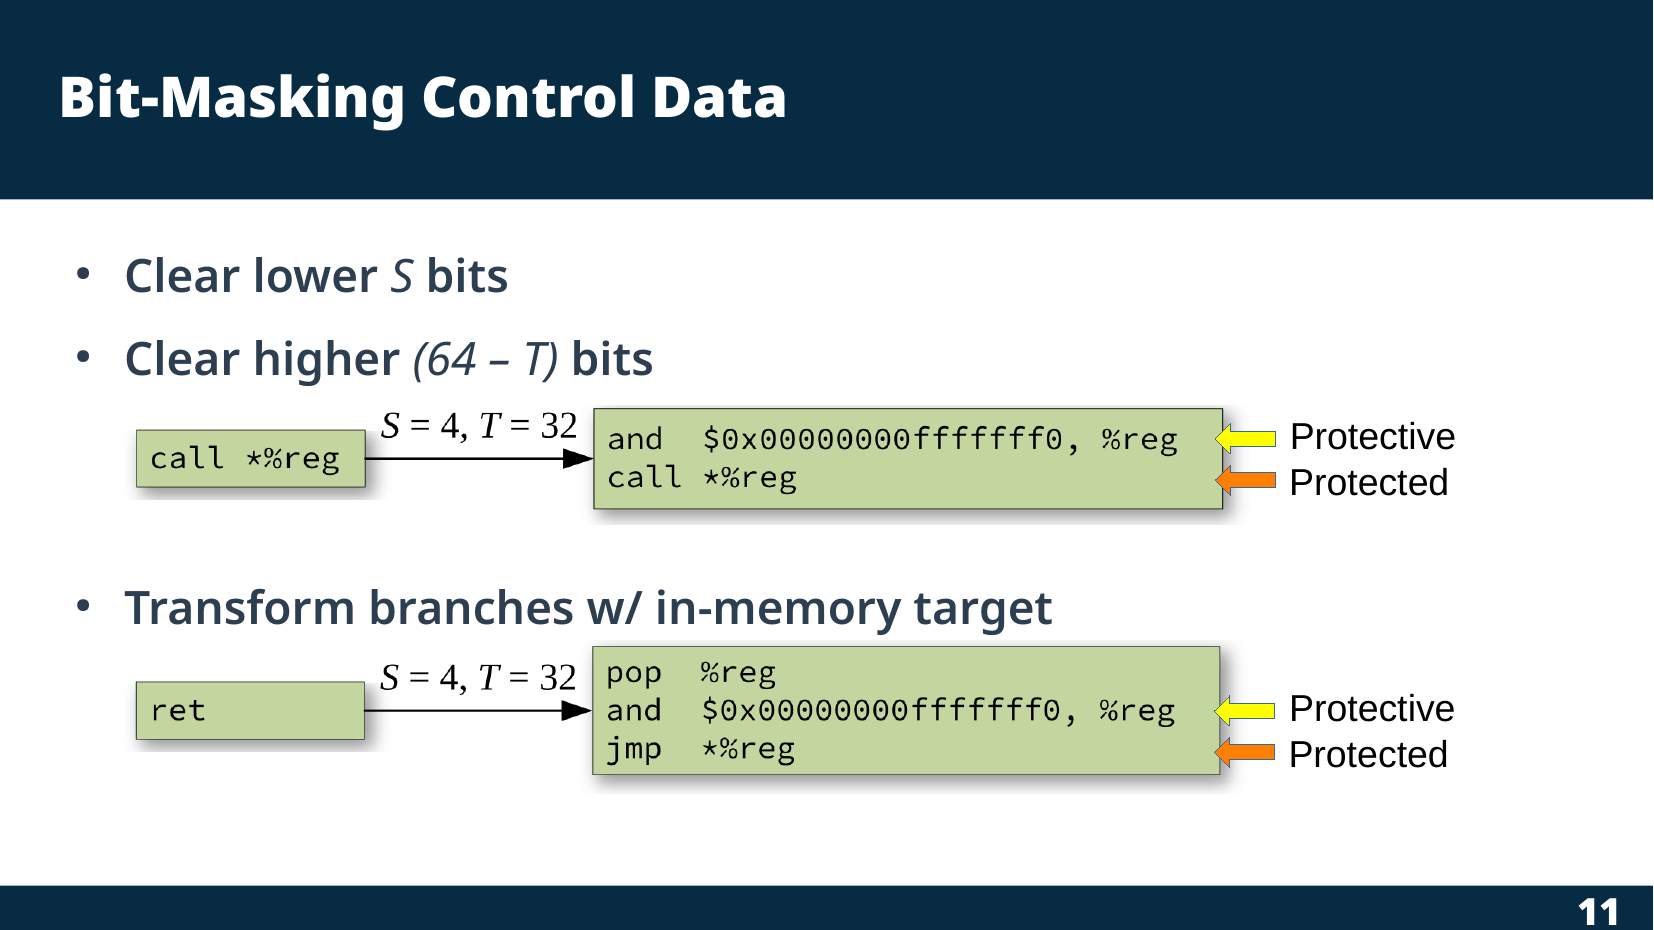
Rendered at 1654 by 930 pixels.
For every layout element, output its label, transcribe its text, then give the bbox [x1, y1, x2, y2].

text_box [1215, 423, 1275, 454]
picture [120, 640, 1289, 794]
text_box Protective [1275, 408, 1472, 466]
text_box [1214, 695, 1274, 726]
text_box [1215, 465, 1274, 496]
text_box Protected [1273, 725, 1464, 783]
title Bit-Masking Control Data [58, 36, 1594, 155]
text_box [1214, 737, 1273, 768]
picture [120, 394, 1292, 526]
list Clear lower S bits Clear higher (64 – T) bits Transform branches w/ in-memory target [58, 243, 1321, 641]
text_box Protected [1274, 453, 1465, 511]
text_box Protective [1274, 680, 1471, 738]
